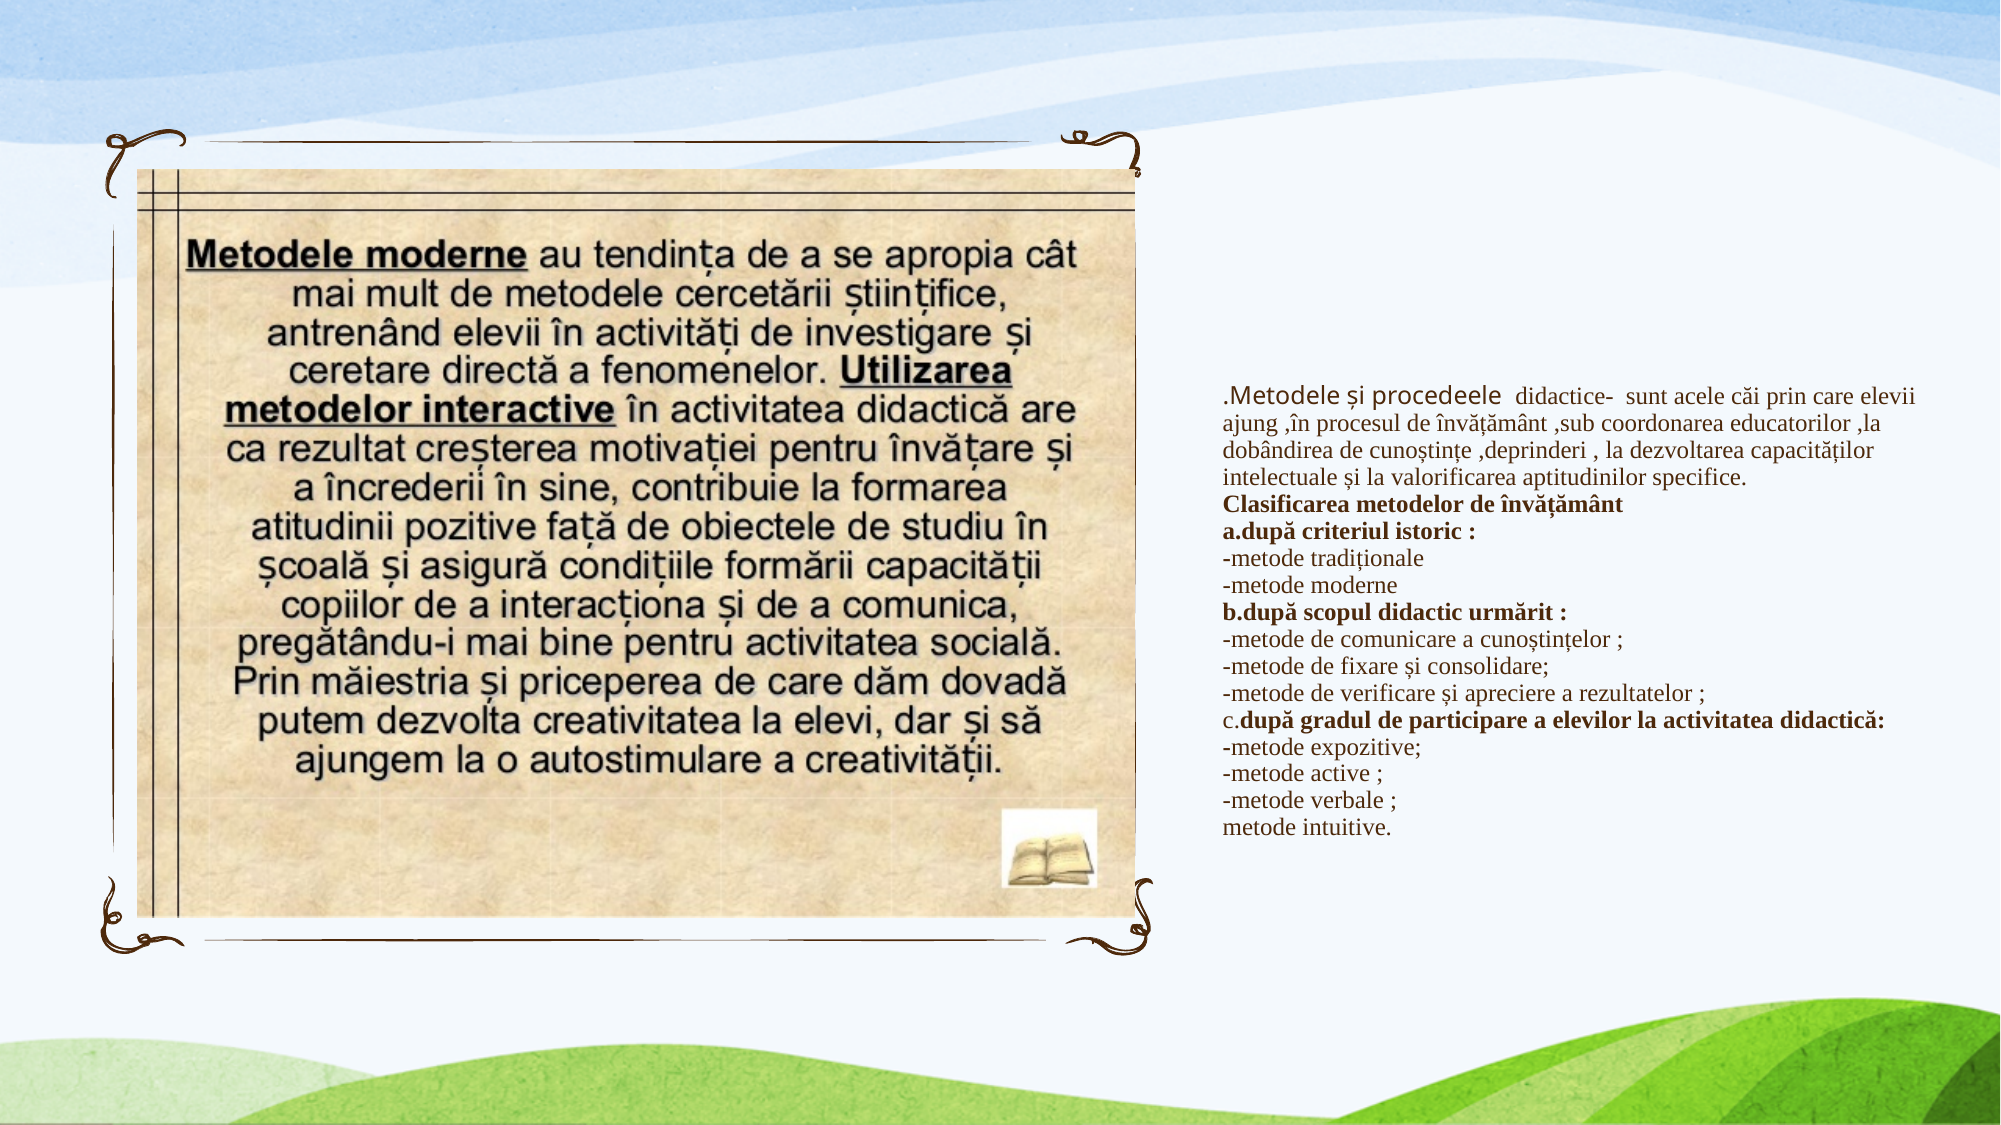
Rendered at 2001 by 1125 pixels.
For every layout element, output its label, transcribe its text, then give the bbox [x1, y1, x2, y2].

picture [0, 0, 2001, 1125]
title .Metodele și procedeele didactice- sunt acele căi prin care elevii ajung ,în procesul de învățământ ,sub coordonarea educatorilor ,la dobândirea de cunoștințe ,deprinderi , la dezvoltarea capacităților intelectuale și la valorificarea aptitudinilor specifice. Clasificarea metodelor de învățământ a.după criteriul istoric : -metode tradiționale -metode moderne b.după scopul didactic urmărit : -metode de comunicare a cunoștințelor ; -metode de fixare și consolidare; -metode de verificare și apreciere a rezultatelor ; c.după gradul de participare a elevilor la activitatea didactică: -metode expozitive; -metode active ; -metode verbale ; metode intuitive. [1207, 375, 1943, 859]
